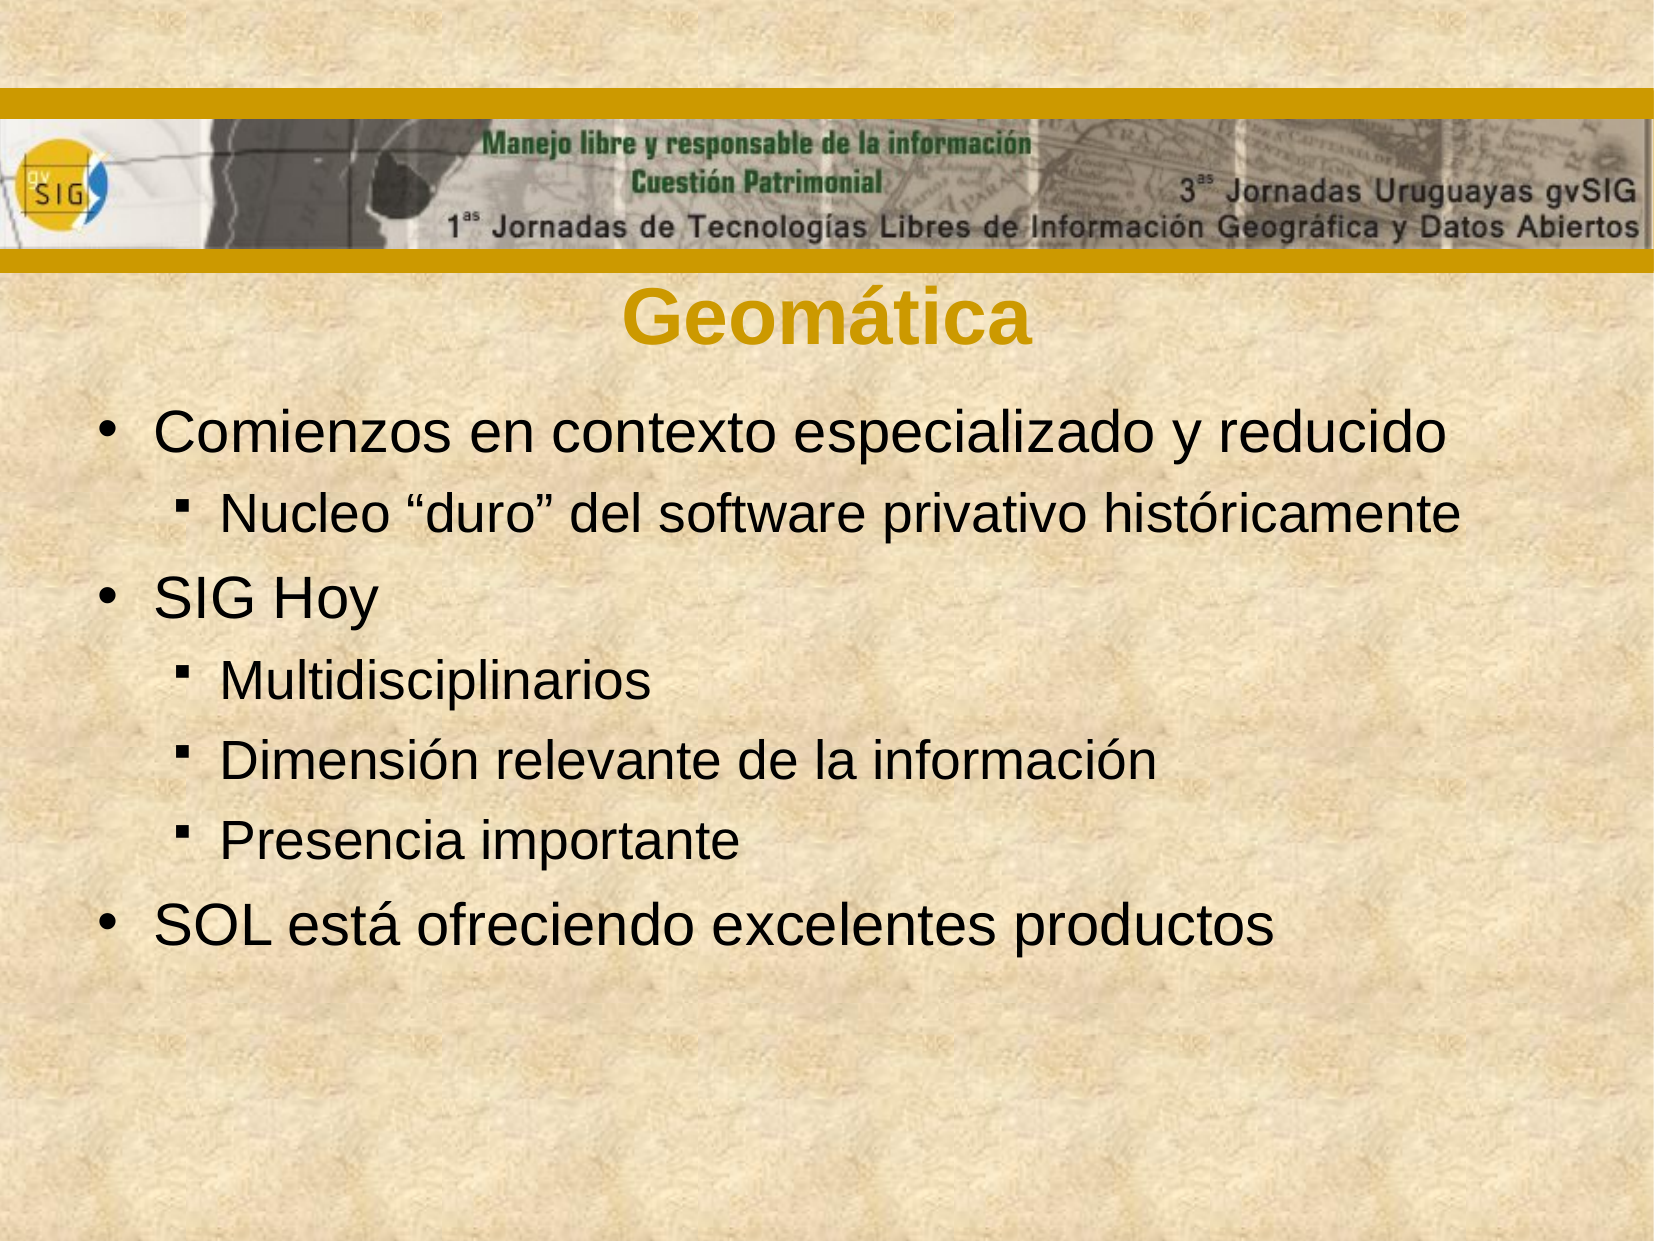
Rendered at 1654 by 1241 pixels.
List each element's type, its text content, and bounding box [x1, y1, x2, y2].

title Geomática [82, 201, 1571, 384]
picture [0, 0, 1654, 88]
list Comienzos en contexto especializado y reducido Nucleo “duro” del software privativo históricamente SIG Hoy Multidisciplinarios Dimensión relevante de la información Presencia importante SOL está ofreciendo excelentes productos [82, 384, 1571, 1105]
picture [0, 119, 1654, 249]
picture [0, 273, 1654, 1241]
